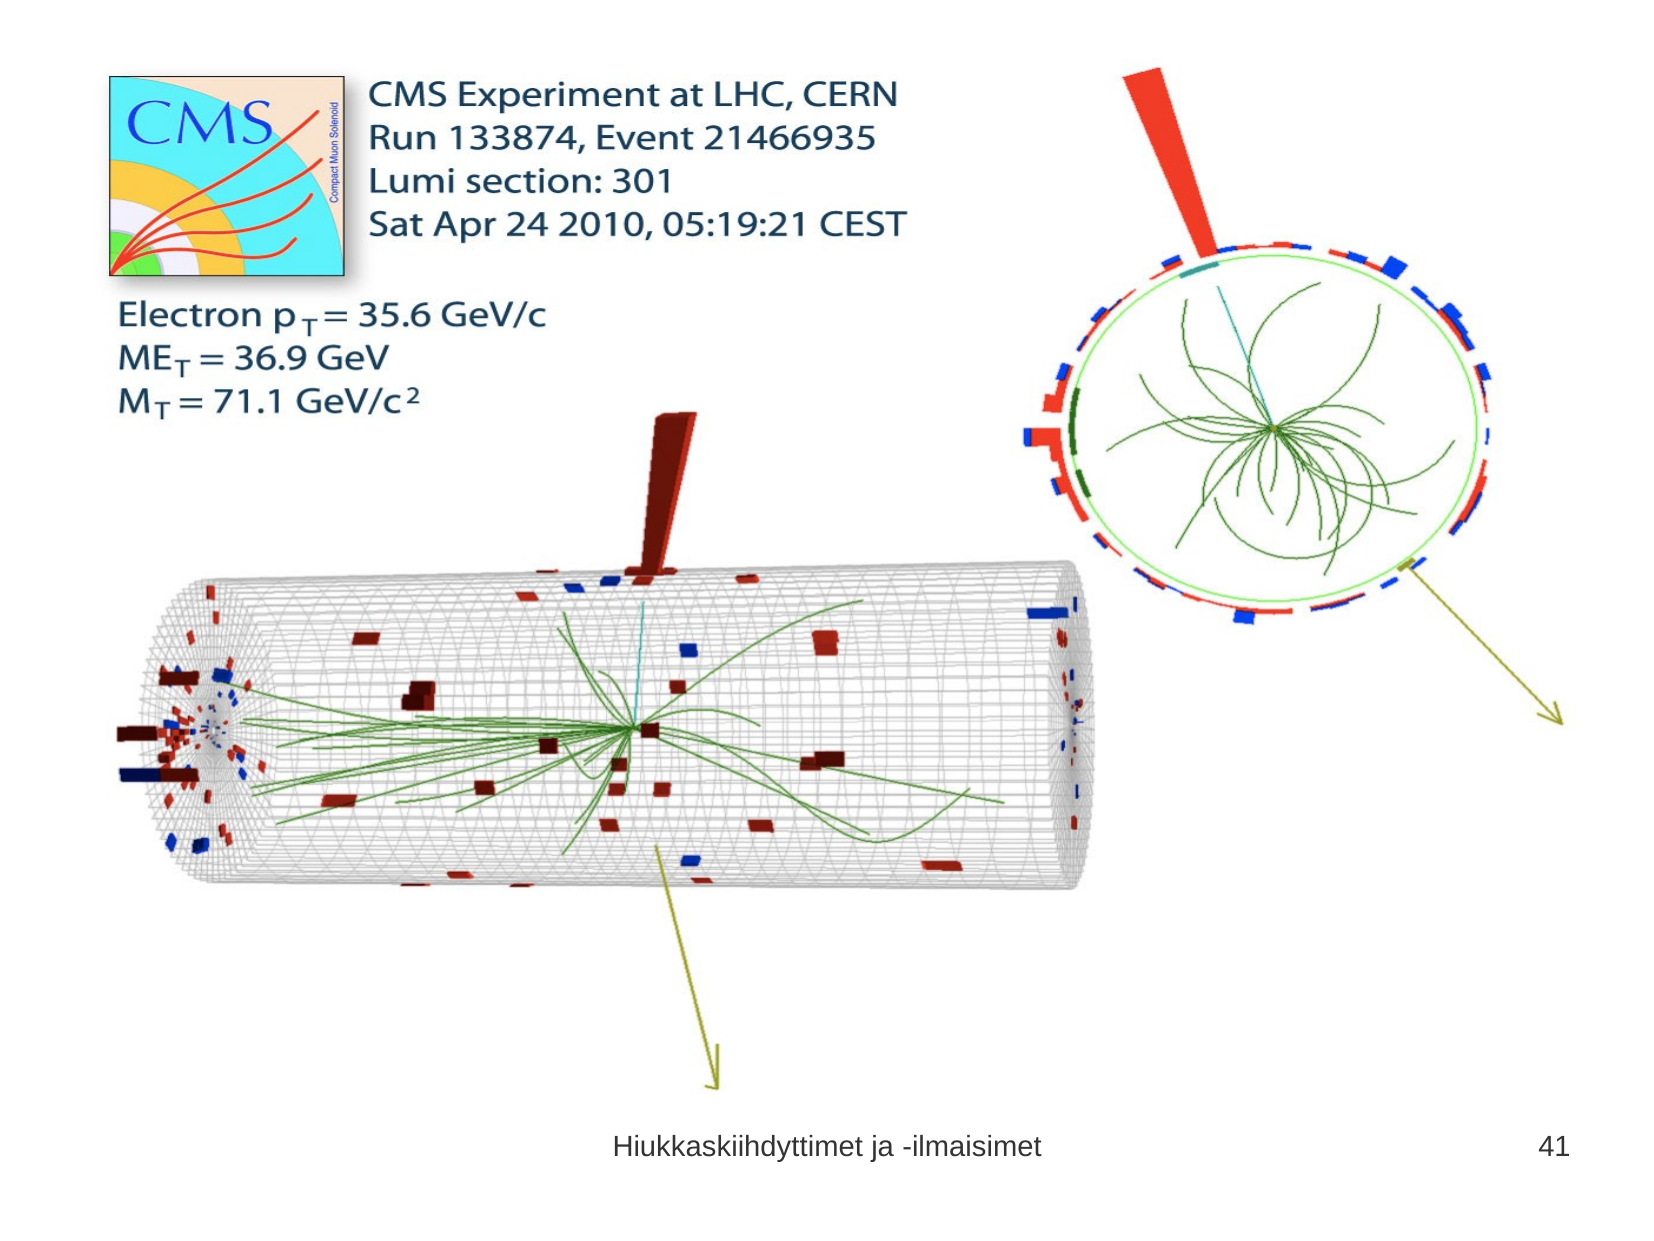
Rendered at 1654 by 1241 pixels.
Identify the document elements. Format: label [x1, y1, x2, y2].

picture [88, 58, 1595, 1093]
